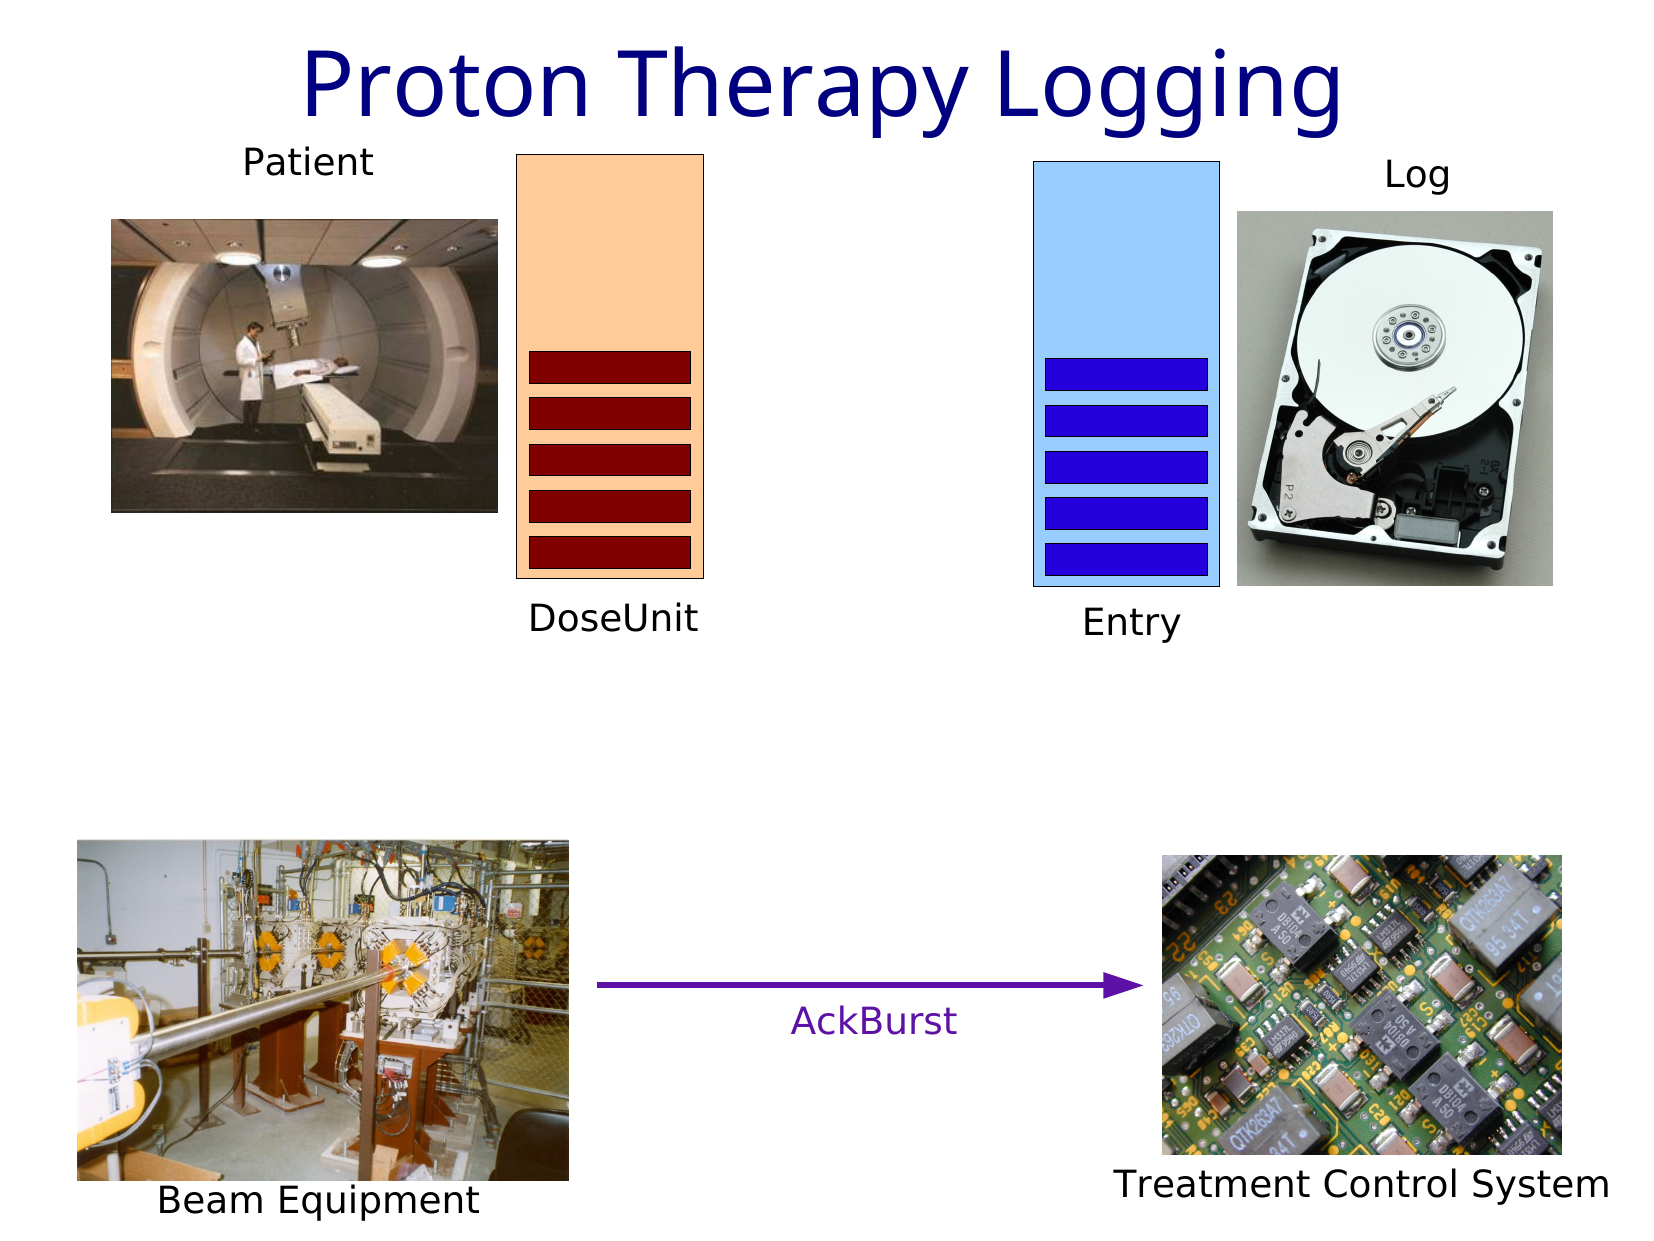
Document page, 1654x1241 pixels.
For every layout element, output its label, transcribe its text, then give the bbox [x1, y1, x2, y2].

picture [1237, 211, 1553, 586]
text_box Entry [1067, 593, 1195, 652]
text_box AckBurst [775, 992, 970, 1051]
text_box Treatment Control System [1098, 1155, 1616, 1215]
text_box Patient [227, 133, 387, 192]
text_box [1033, 161, 1220, 587]
picture [77, 839, 569, 1181]
picture [1162, 855, 1562, 1155]
picture [111, 219, 498, 513]
text_box Log [1369, 145, 1465, 204]
text_box [516, 154, 704, 579]
text_box Beam Equipment [141, 1171, 489, 1231]
title Proton Therapy Logging [79, 14, 1568, 148]
text_box DoseUnit [513, 589, 710, 648]
